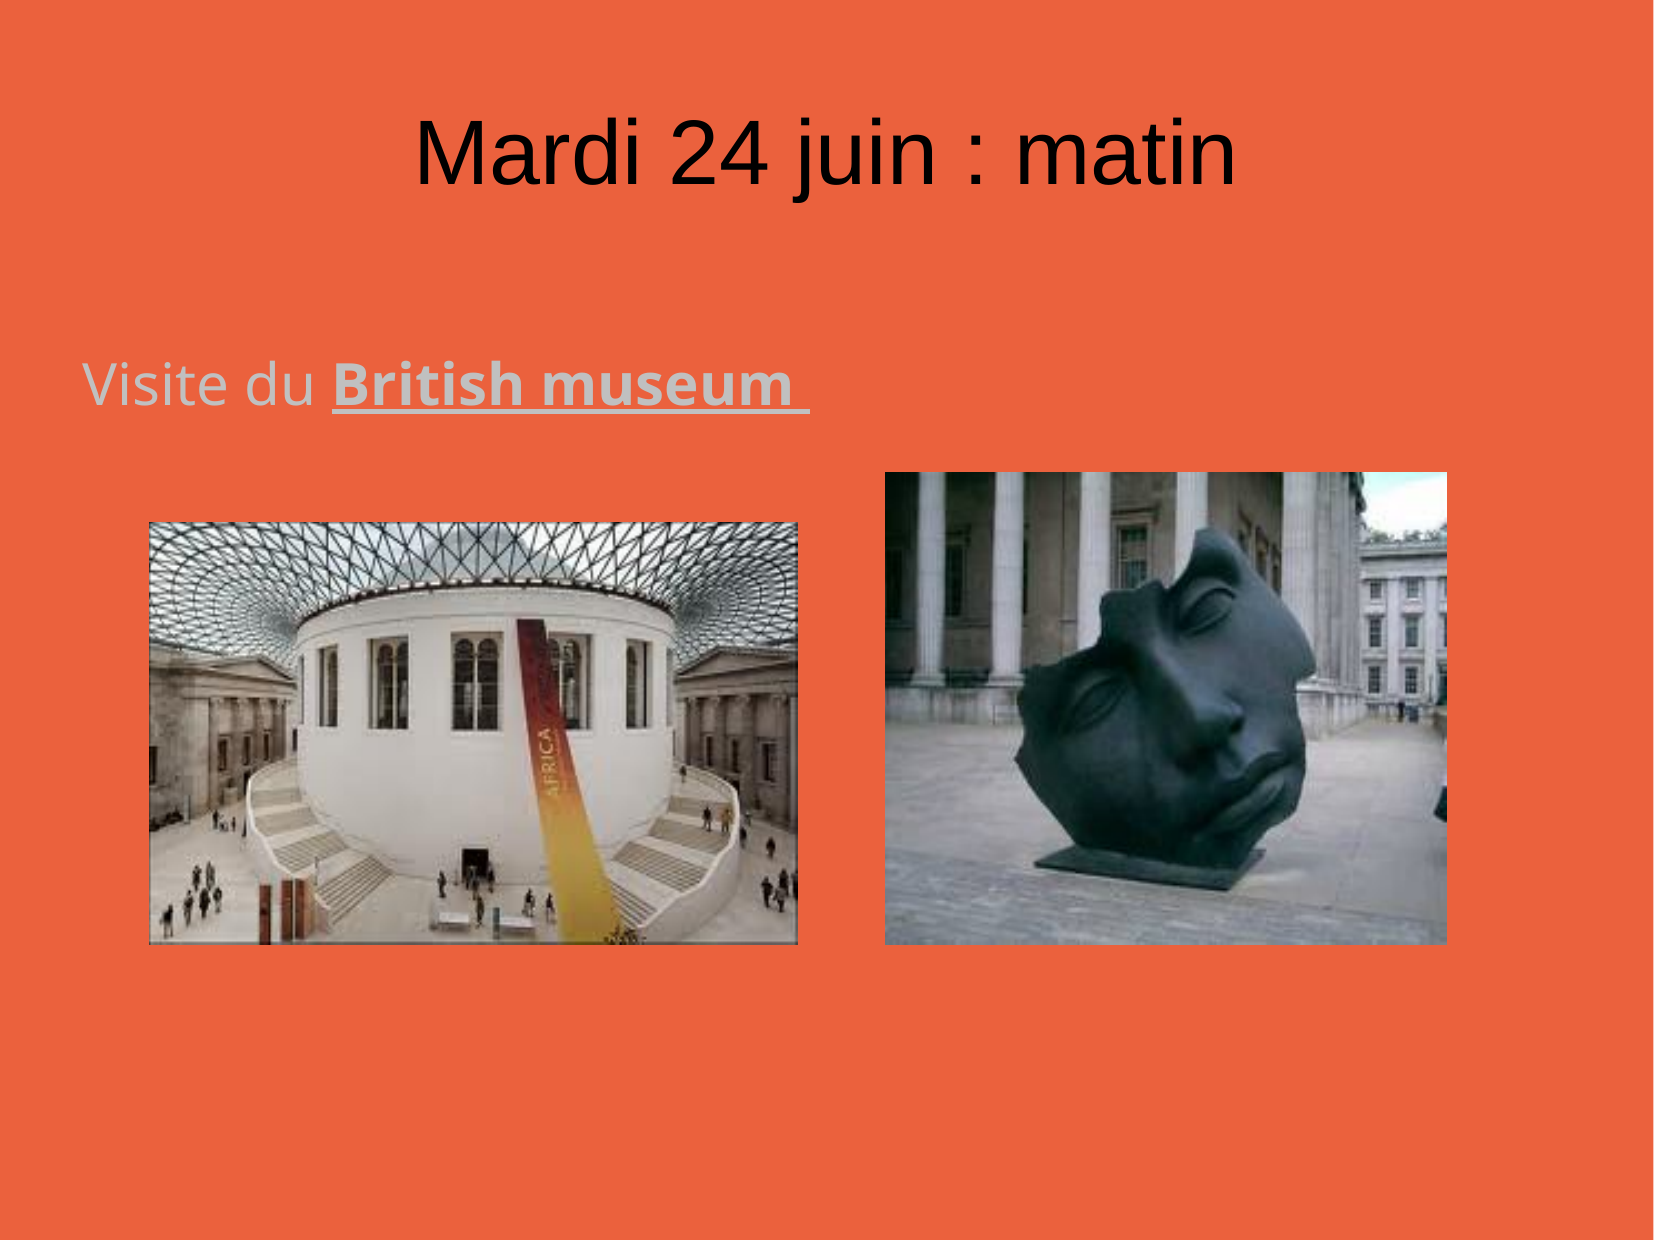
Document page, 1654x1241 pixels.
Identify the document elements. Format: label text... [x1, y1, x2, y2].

subtitle Visite du British museum [82, 290, 1571, 1109]
title Mardi 24 juin : matin [82, 49, 1571, 257]
picture [885, 472, 1447, 945]
picture [149, 522, 798, 945]
